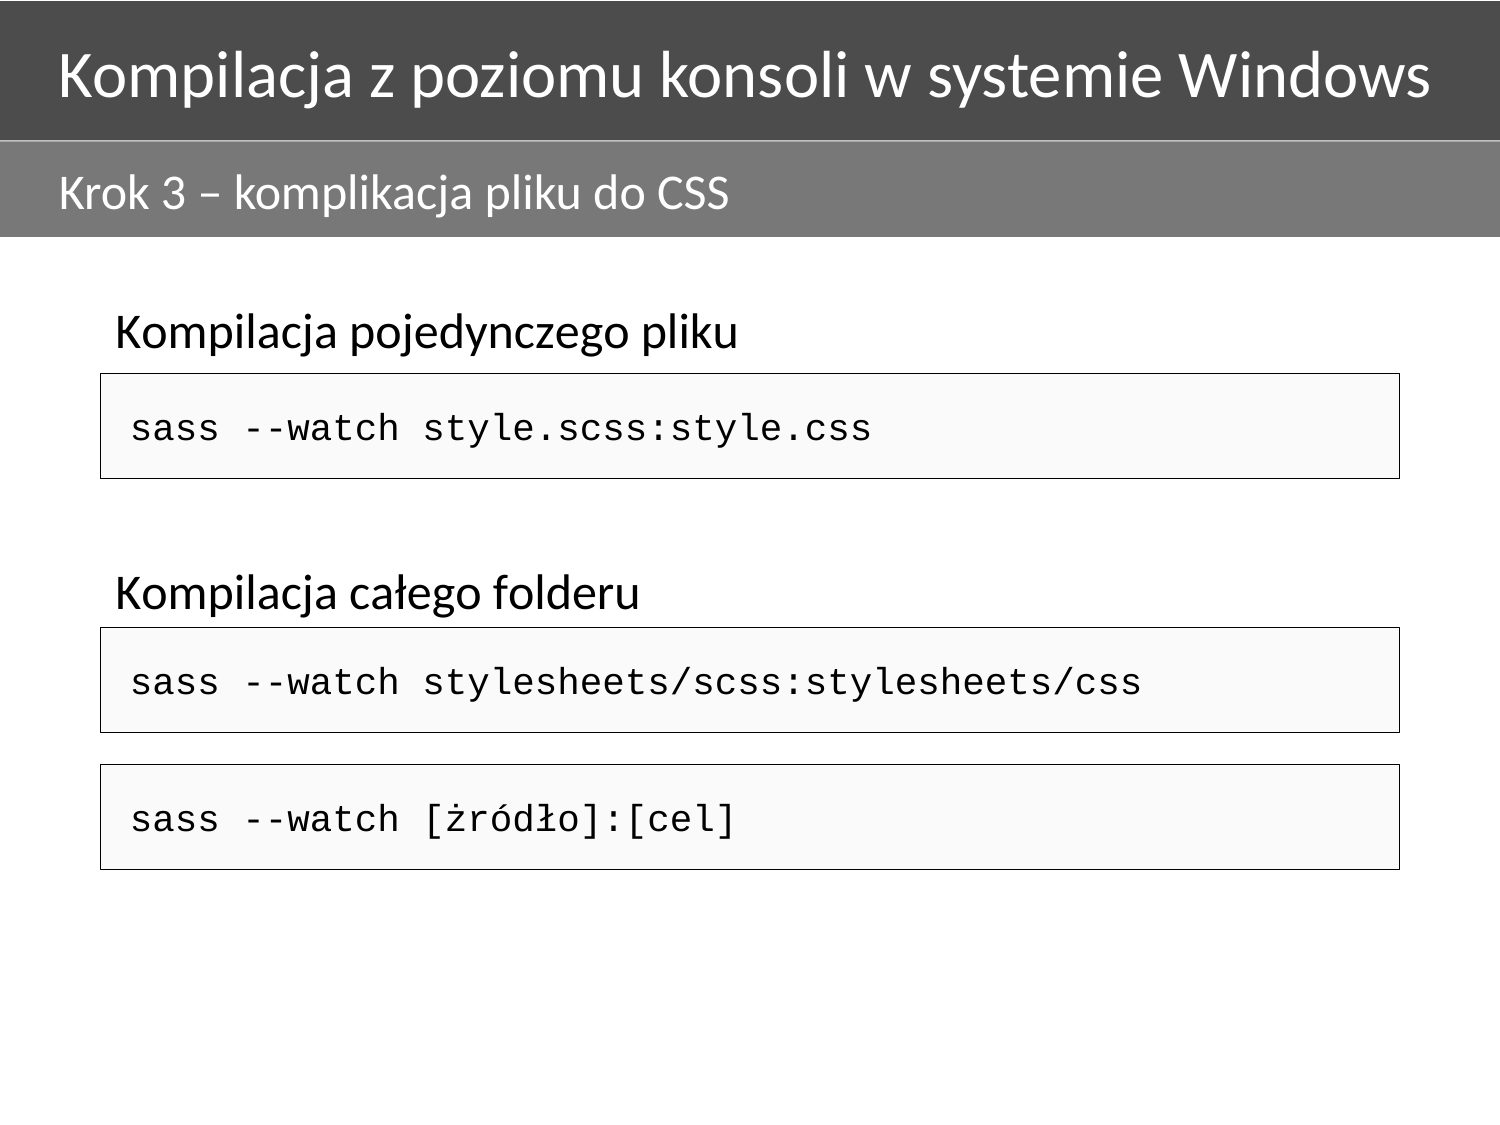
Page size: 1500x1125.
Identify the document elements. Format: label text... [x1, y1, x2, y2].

text_box Kompilacja całego folderu [100, 551, 1400, 627]
text_box Krok 3 – komplikacja pliku do CSS [0, 141, 1500, 237]
text_box sass --watch style.scss:style.css [100, 373, 1400, 479]
text_box sass --watch [żródło]:[cel] [100, 764, 1400, 870]
text_box sass --watch stylesheets/scss:stylesheets/css [100, 627, 1400, 733]
subtitle Kompilacja pojedynczego pliku [100, 290, 1400, 367]
text_box Kompilacja z poziomu konsoli w systemie Windows [0, 1, 1500, 140]
